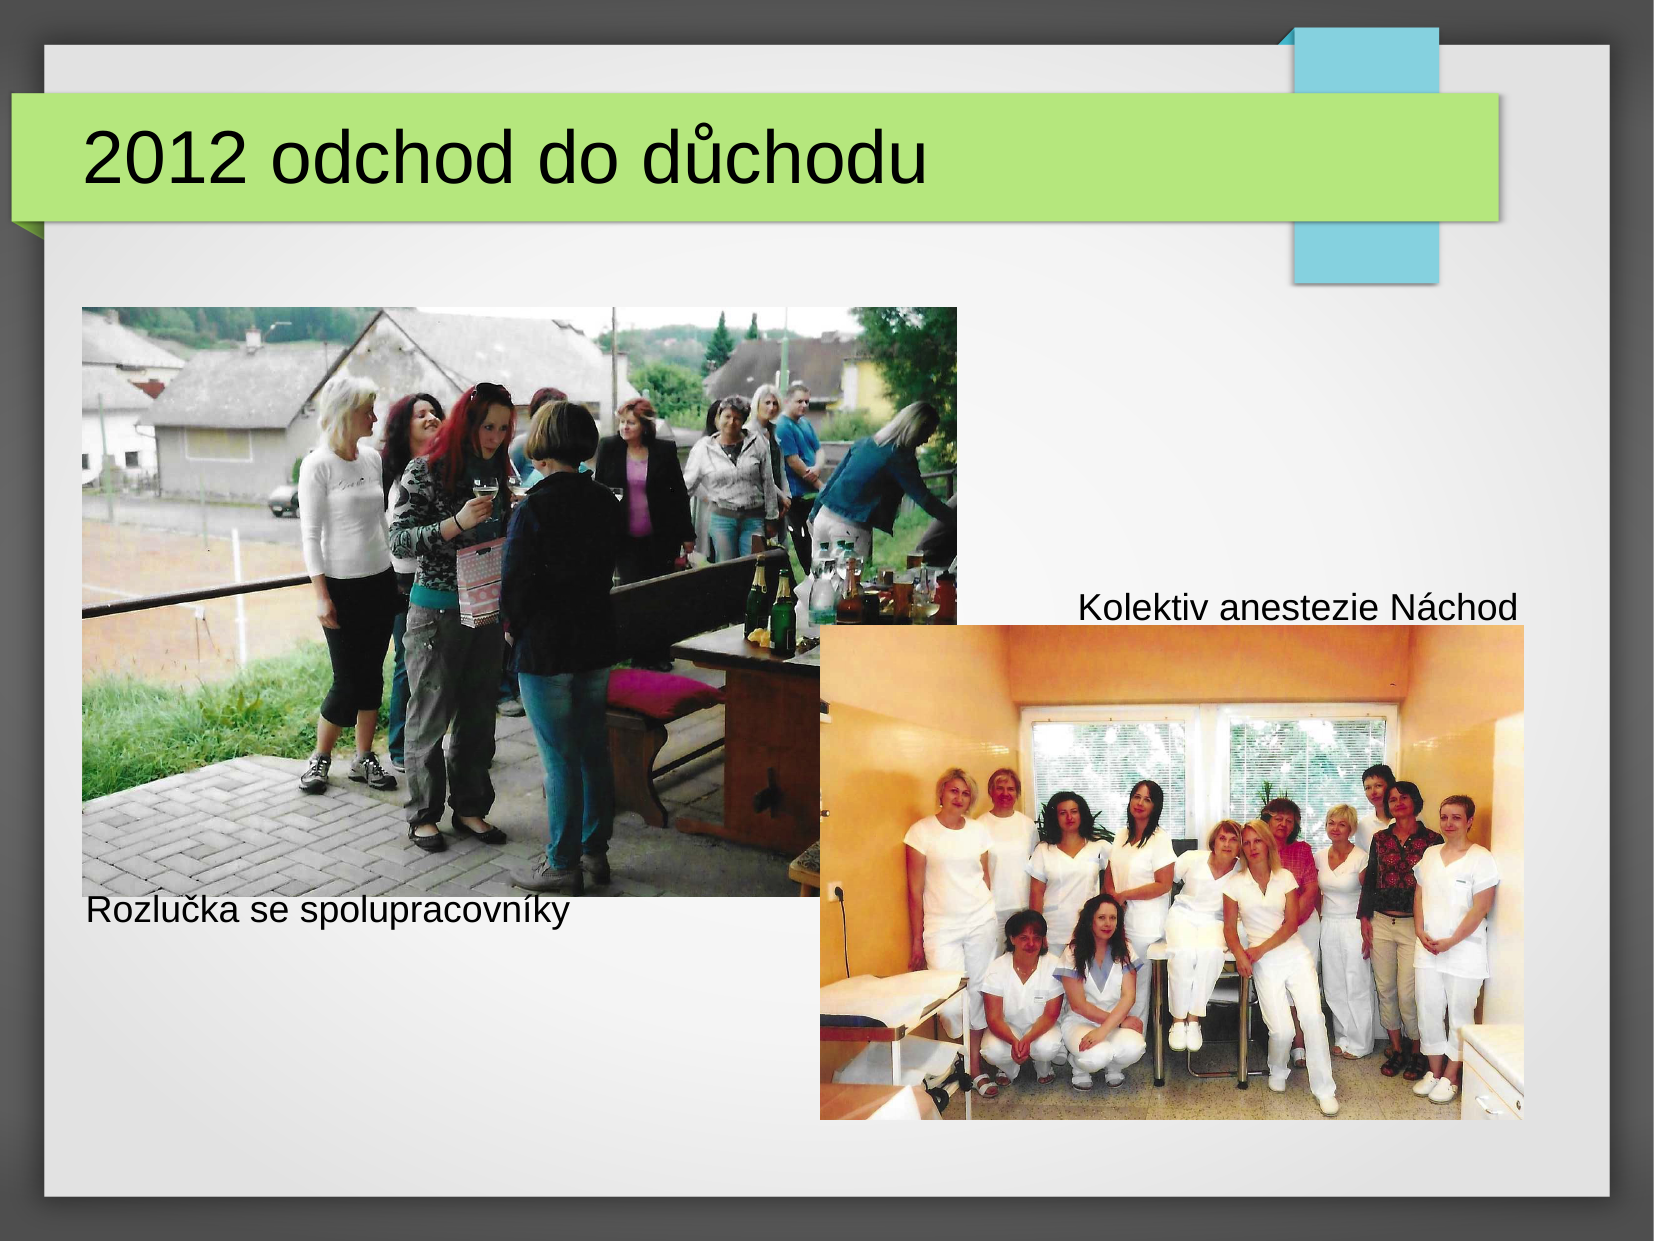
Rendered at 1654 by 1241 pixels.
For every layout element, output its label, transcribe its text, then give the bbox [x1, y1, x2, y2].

title 2012 odchod do důchodu [82, 94, 1264, 213]
text_box Kolektiv anestezie Náchod [1062, 578, 1595, 636]
picture [82, 307, 1524, 1120]
text_box Rozlučka se spolupracovníky [70, 881, 626, 981]
